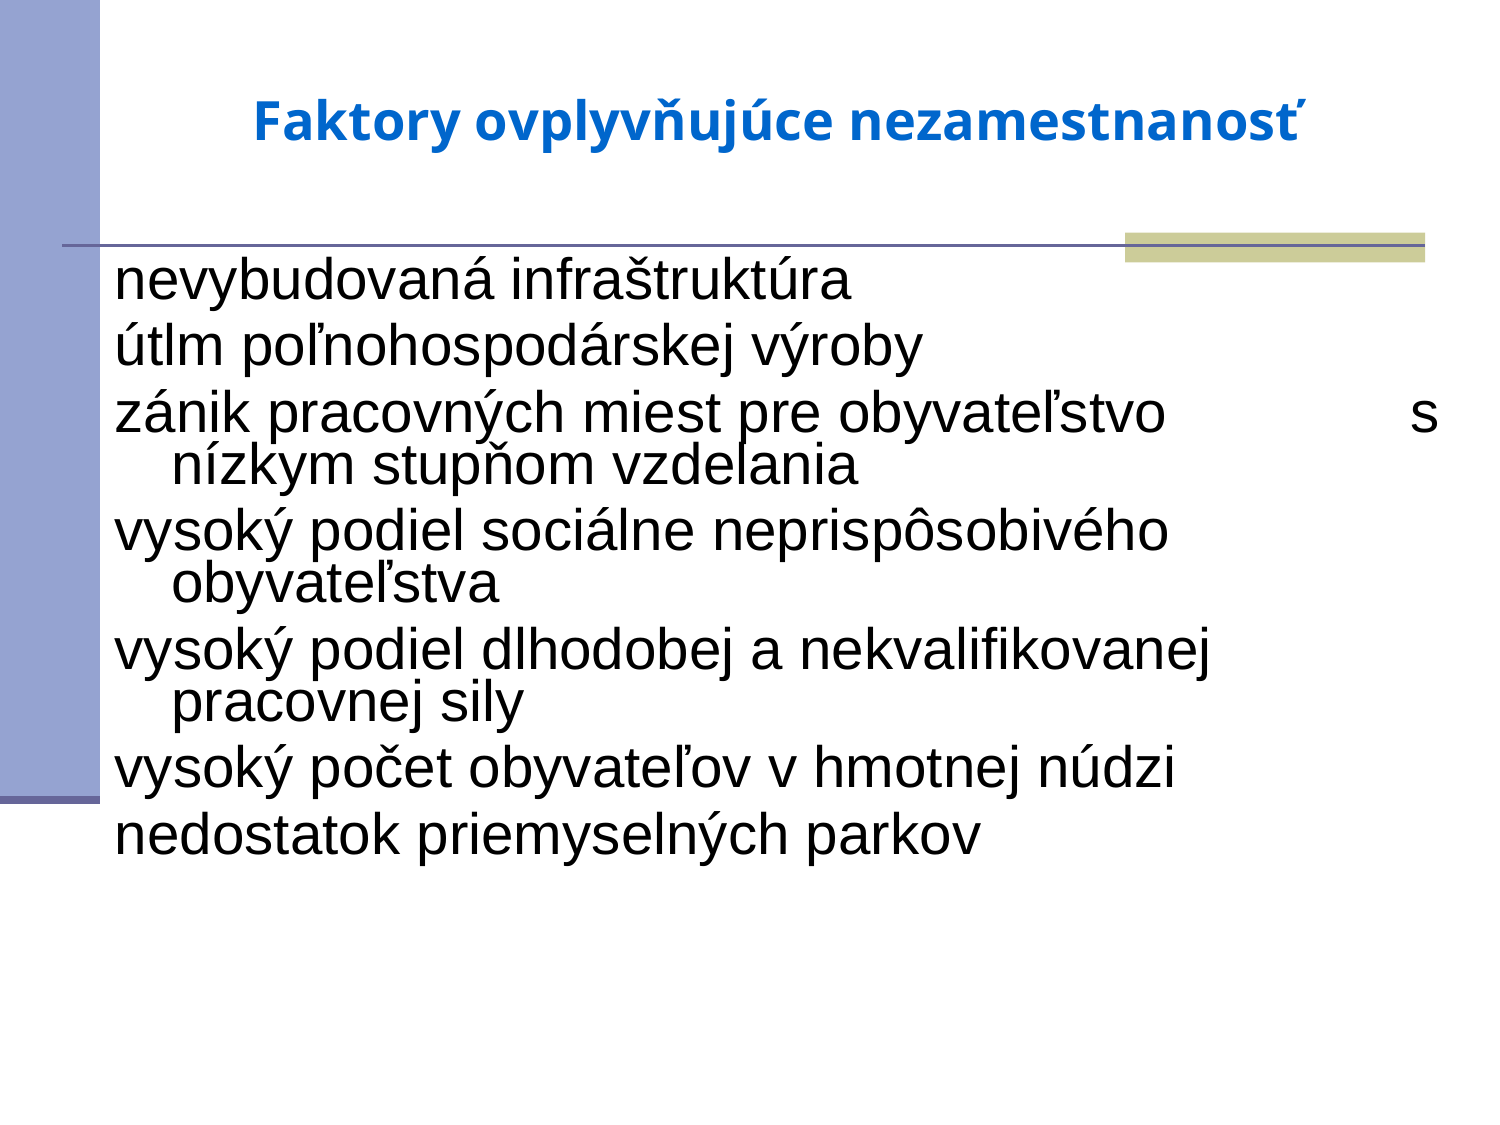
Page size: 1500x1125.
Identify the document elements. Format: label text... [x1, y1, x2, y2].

list nevybudovaná infraštruktúra útlm poľnohospodárskej výroby zánik pracovných miest pre obyvateľstvo s nízkym stupňom vzdelania vysoký podiel sociálne neprispôsobivého obyvateľstva vysoký podiel dlhodobej a nekvalifikovanej pracovnej sily vysoký počet obyvateľov v hmotnej núdzi nedostatok priemyselných parkov [99, 249, 1476, 1076]
title Faktory ovplyvňujúce nezamestnanosť [150, 45, 1426, 176]
